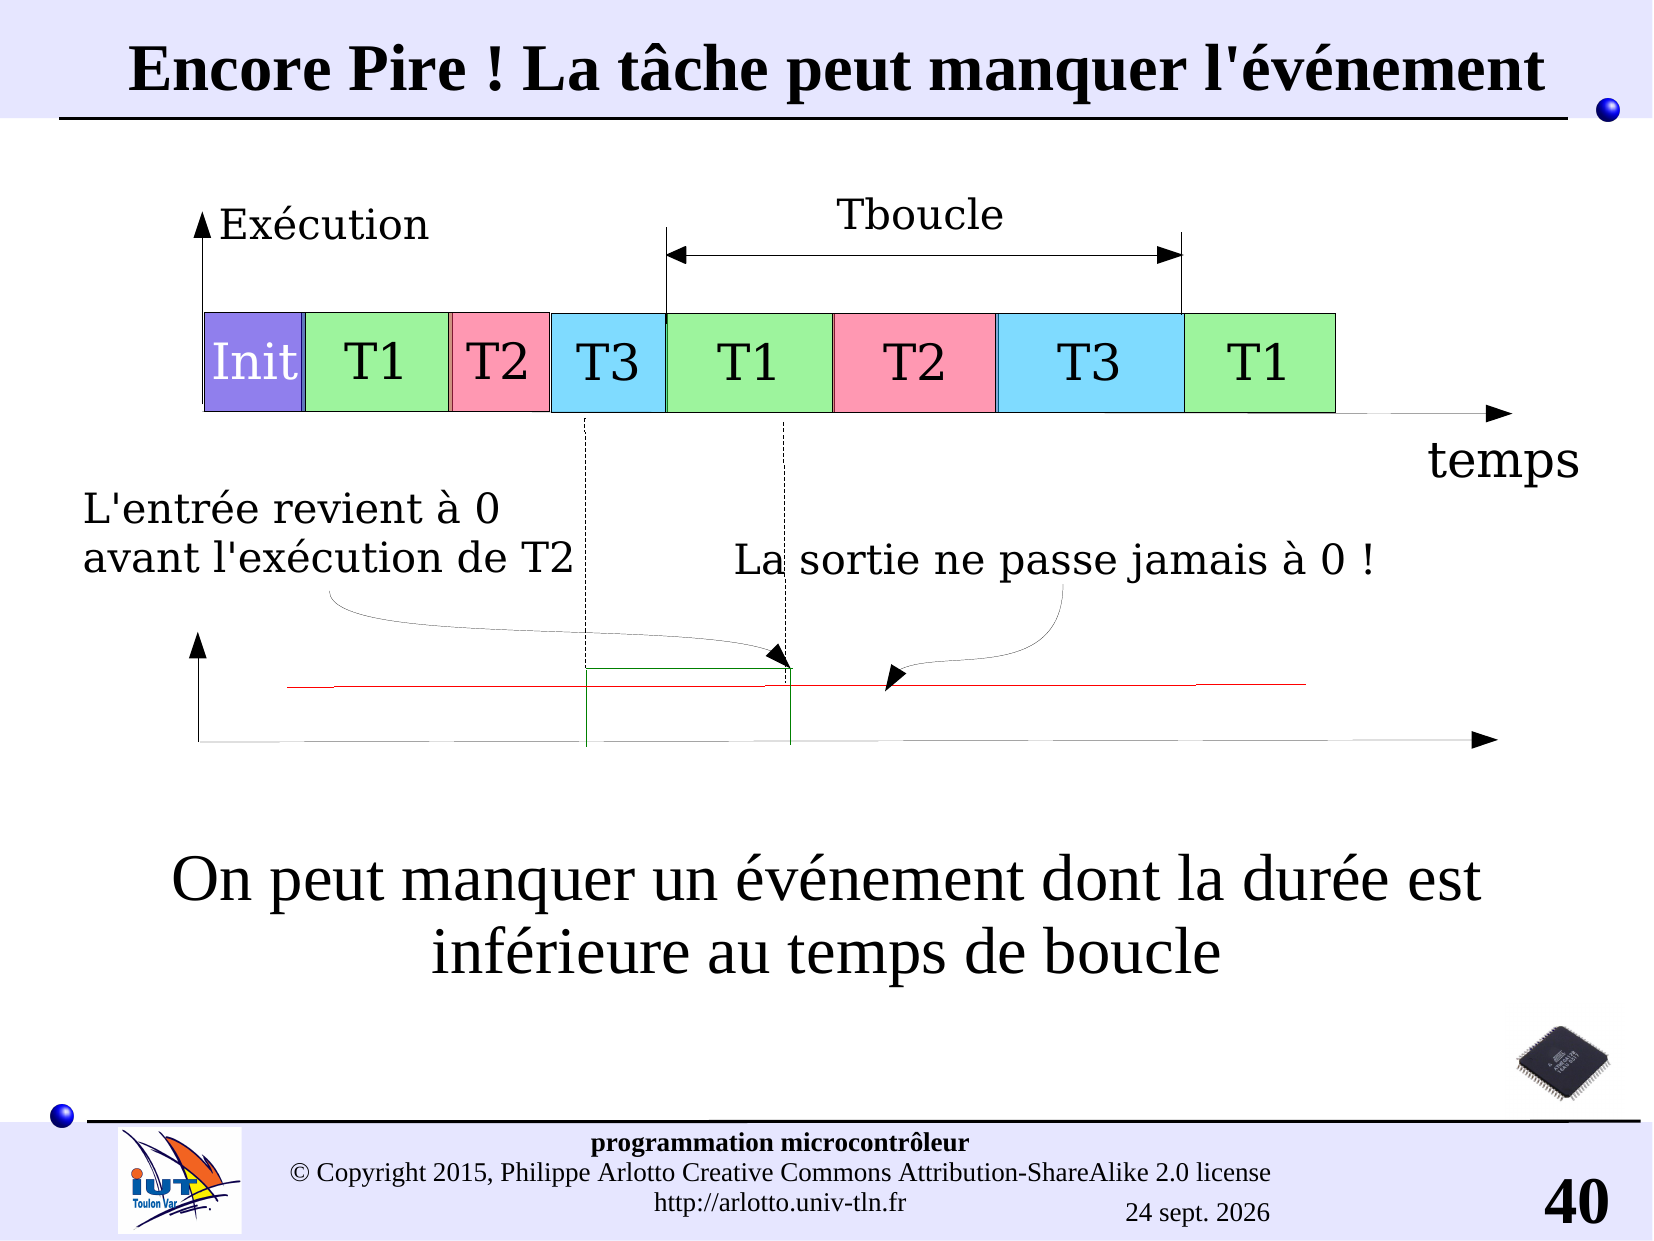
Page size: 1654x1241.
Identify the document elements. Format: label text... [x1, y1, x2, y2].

picture [1505, 1003, 1625, 1119]
text_box Tboucle [836, 190, 1006, 240]
text_box temps [1534, 430, 1582, 490]
title Encore Pire ! La tâche peut manquer l'événement [92, 22, 1583, 114]
text_box L'entrée revient à 0 avant l'exécution de T2 [82, 475, 577, 591]
text_box On peut manquer un événement dont la durée est inférieure au temps de boucle [121, 193, 1534, 1044]
text_box La sortie ne passe jamais à 0 ! [733, 535, 1393, 585]
